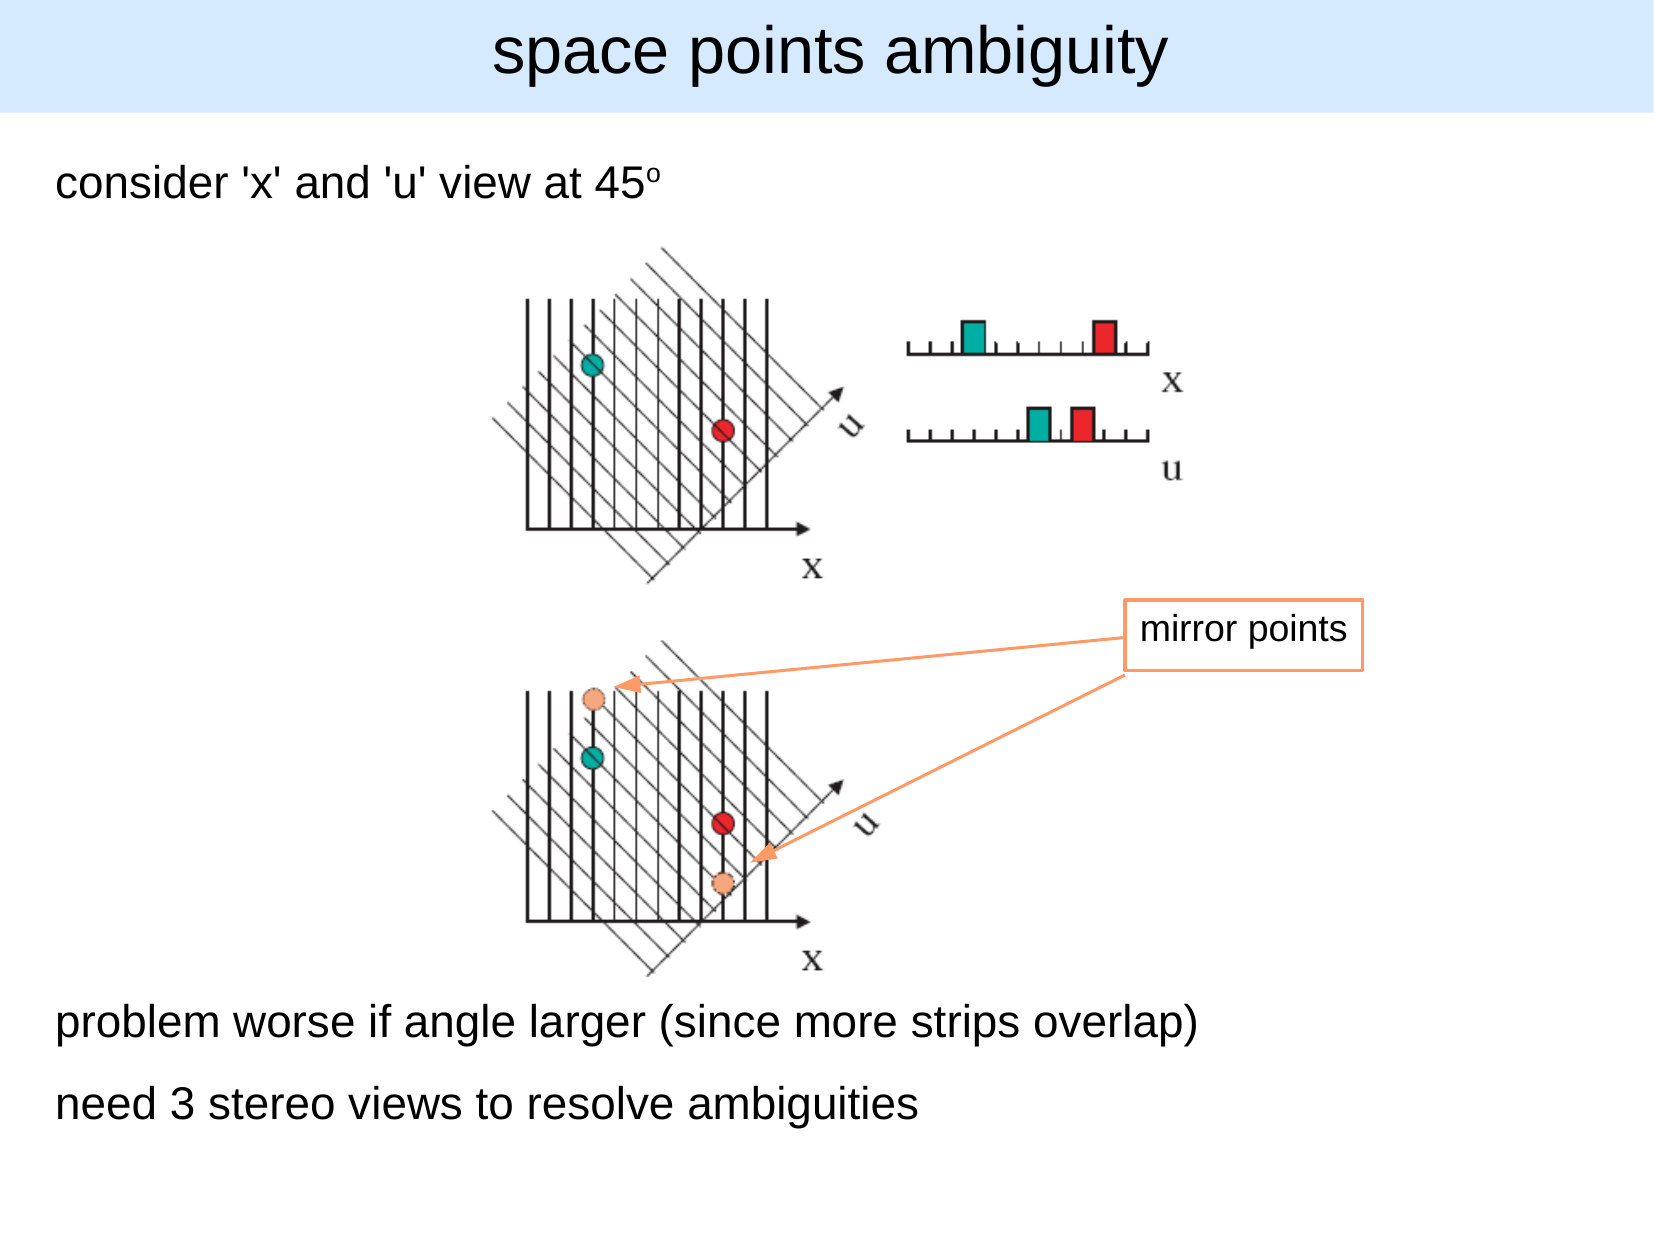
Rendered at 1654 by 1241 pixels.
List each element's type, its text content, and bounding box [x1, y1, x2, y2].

list problem worse if angle larger (since more strips overlap) need 3 stereo views to resolve ambiguities [37, 996, 1613, 1163]
text_box mirror points [1125, 600, 1363, 671]
list consider 'x' and 'u' view at 45o [37, 156, 1613, 226]
title space points ambiguity [86, 0, 1576, 100]
picture [452, 226, 1202, 987]
